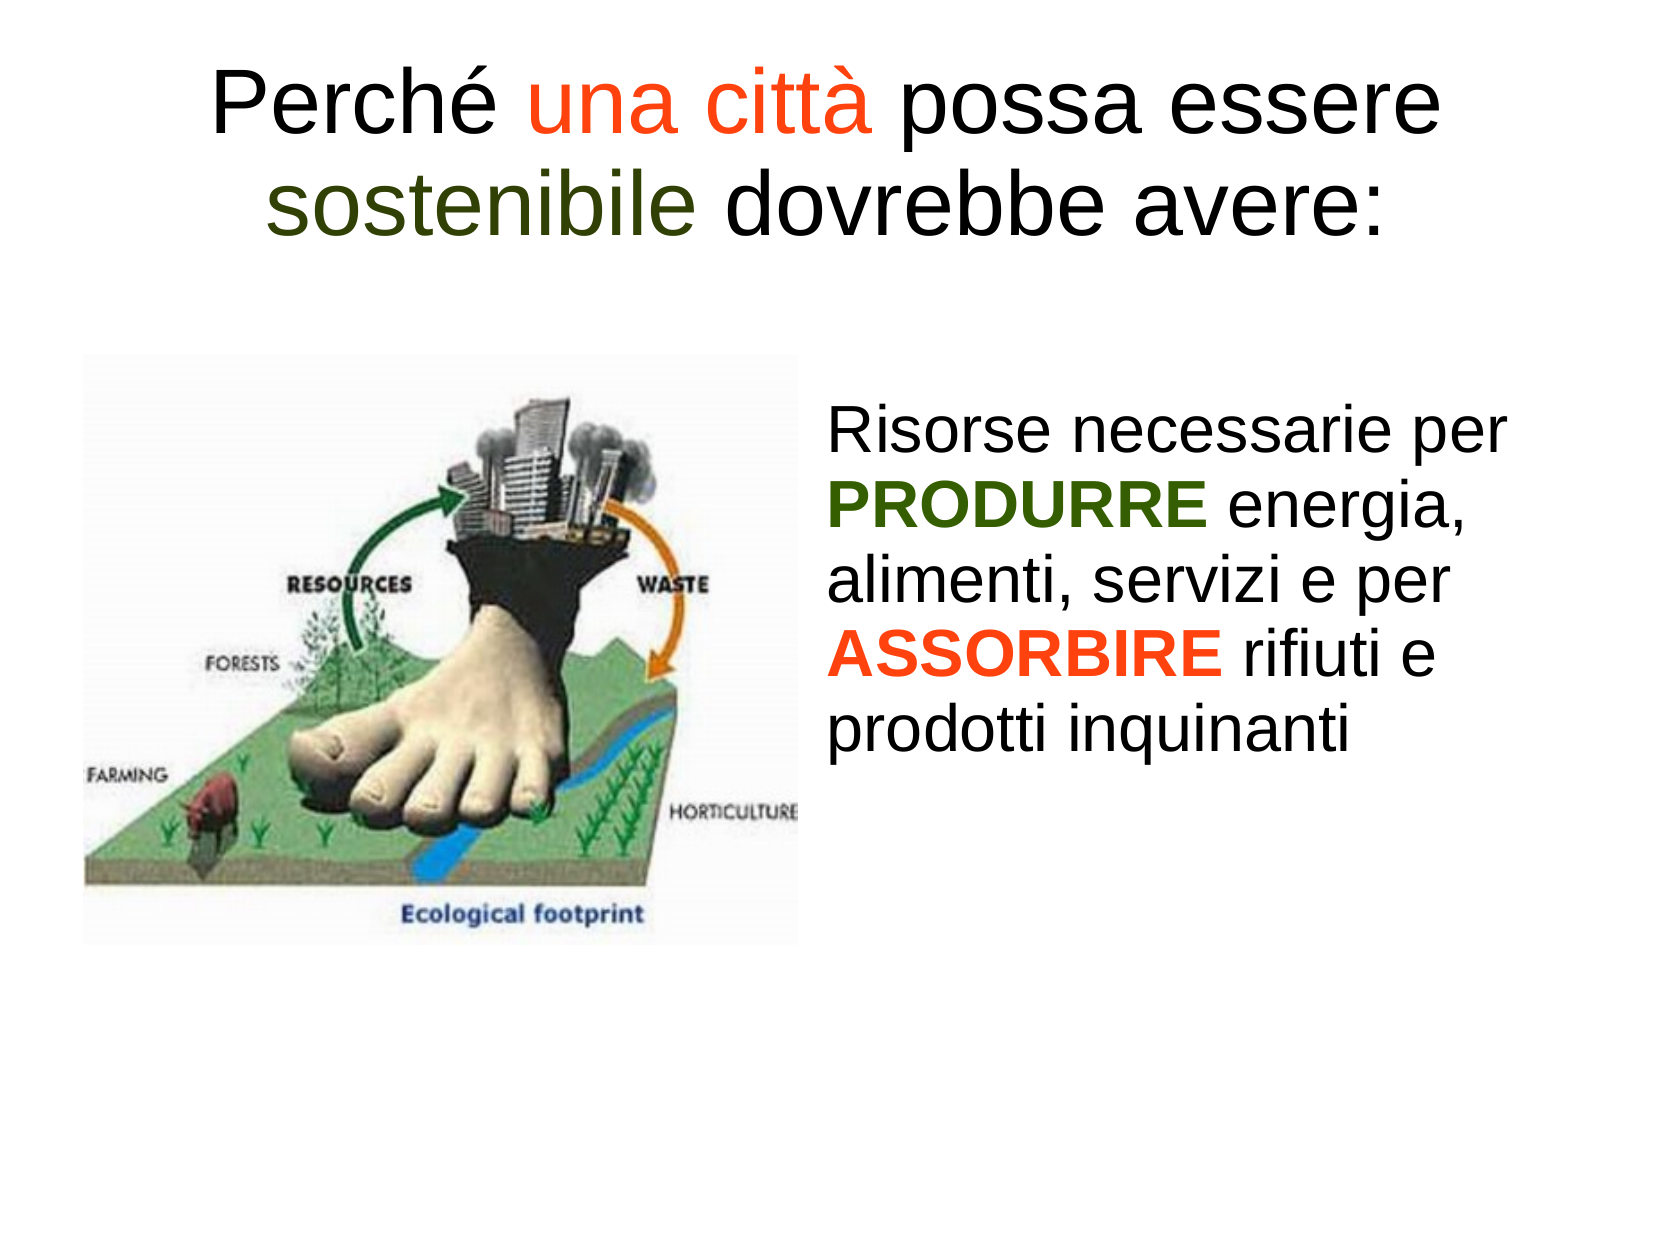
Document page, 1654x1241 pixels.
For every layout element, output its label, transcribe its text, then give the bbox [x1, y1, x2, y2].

picture [83, 354, 798, 945]
title Perché una città possa essere sostenibile dovrebbe avere: [82, 49, 1571, 257]
list Risorse necessarie per PRODURRE energia, alimenti, servizi e per ASSORBIRE rifiuti e prodotti inquinanti [826, 392, 1542, 1211]
